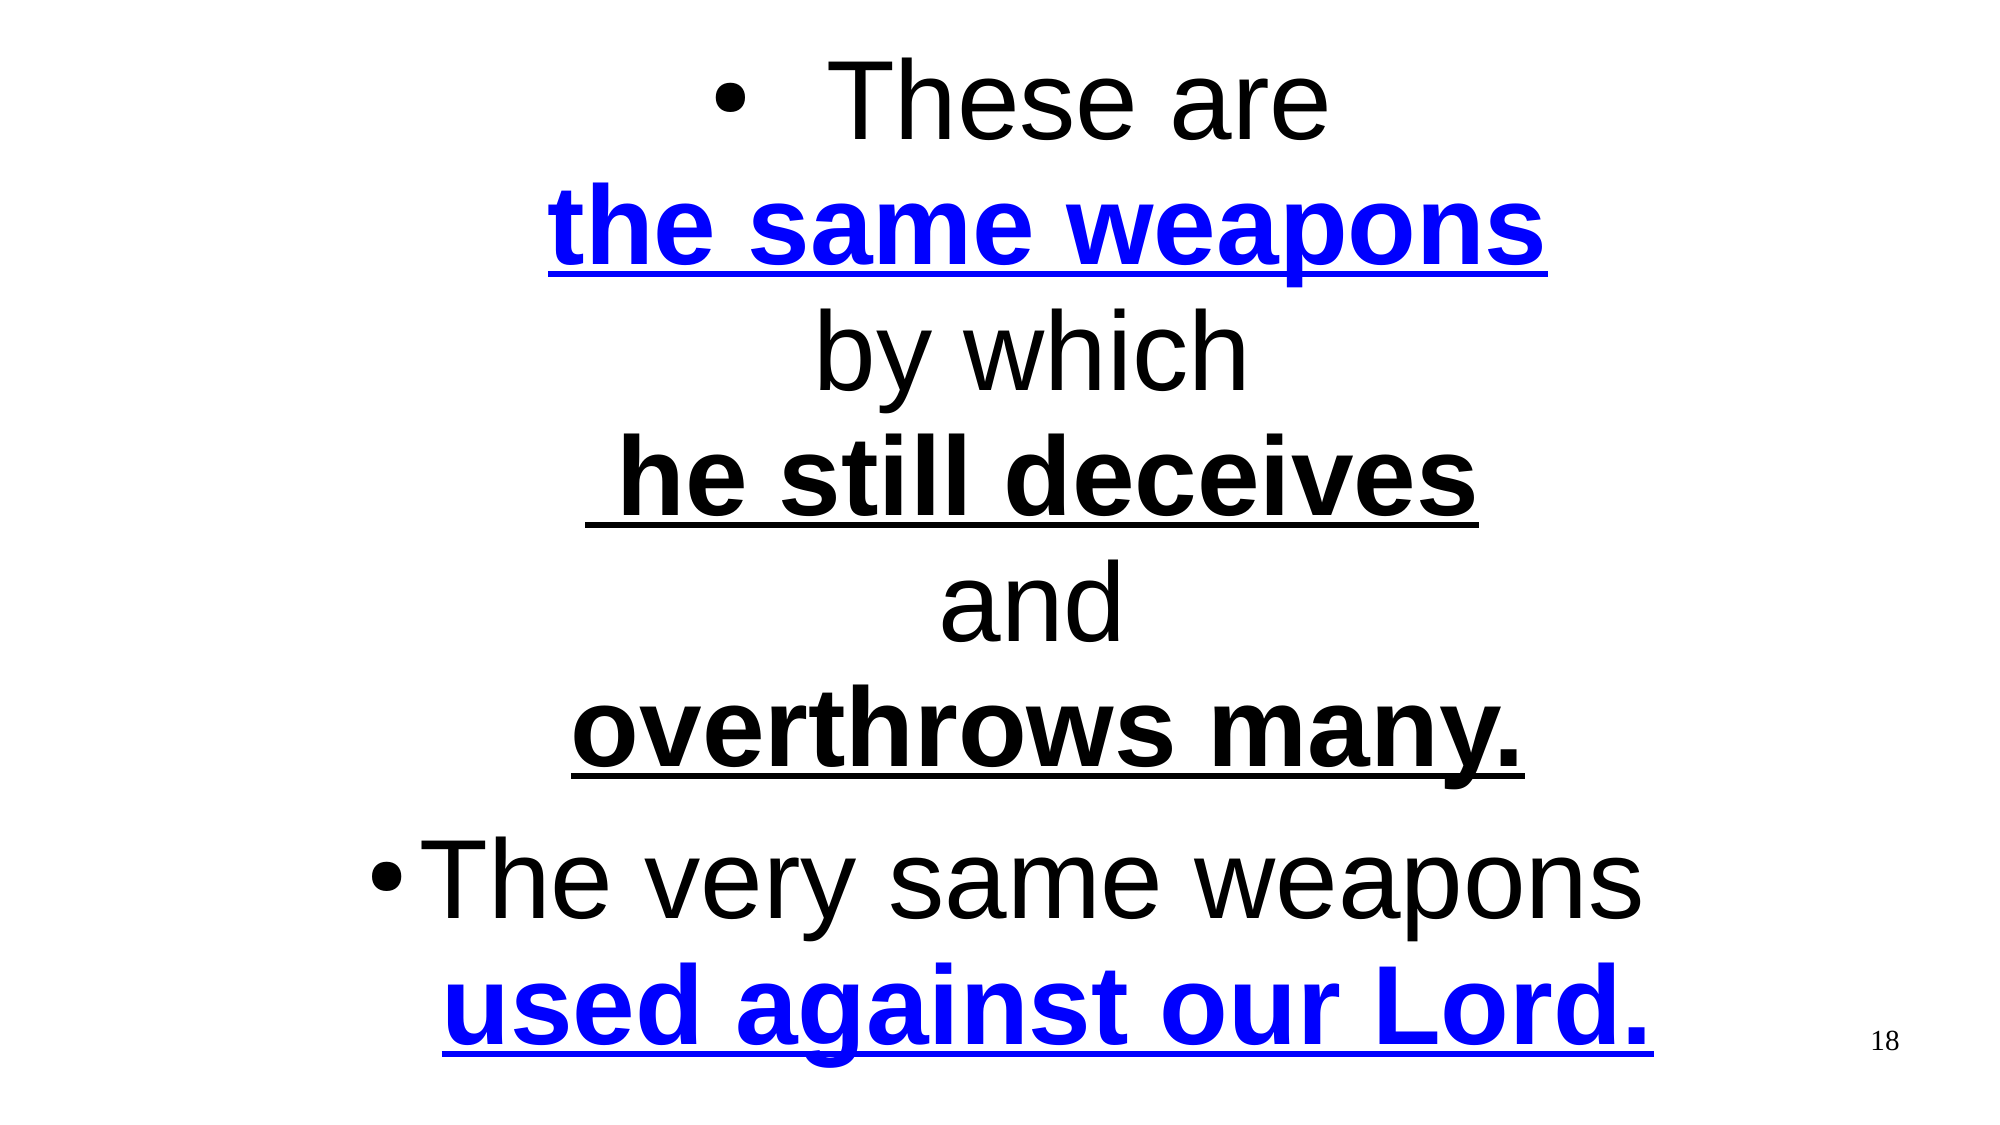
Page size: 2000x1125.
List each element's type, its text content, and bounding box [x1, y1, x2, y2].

list These are the same weapons by which he still deceives and overthrows many. The very same weapons used against our Lord. [37, 37, 1988, 1088]
